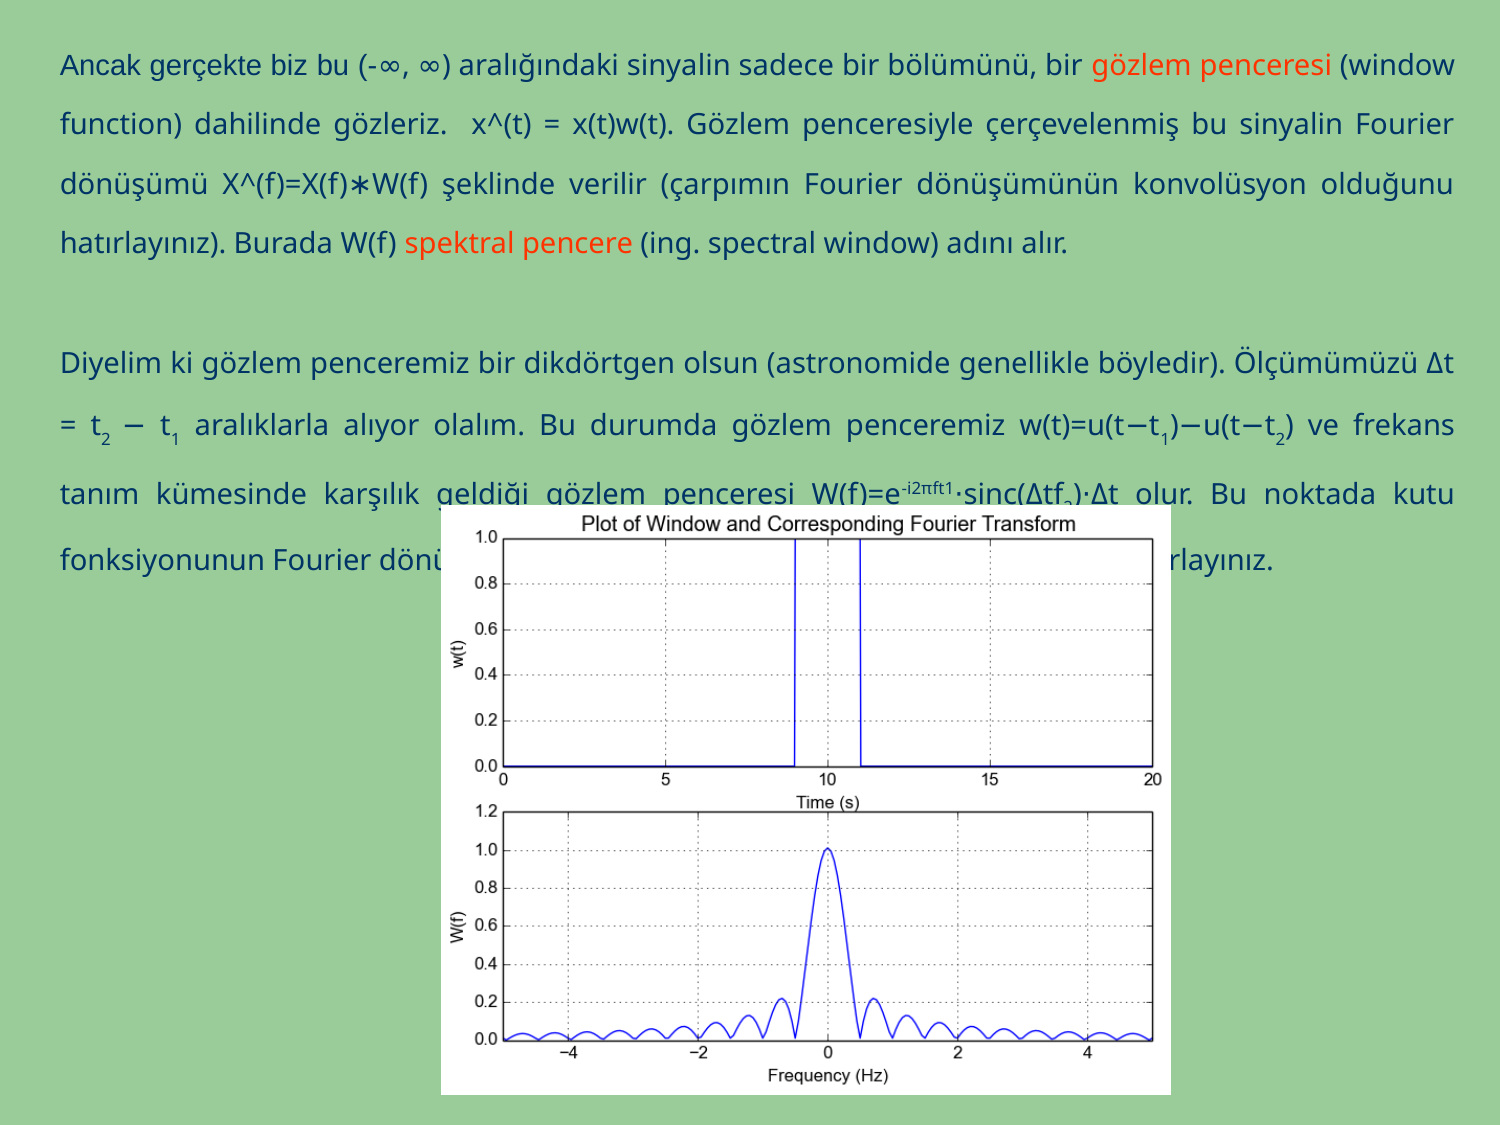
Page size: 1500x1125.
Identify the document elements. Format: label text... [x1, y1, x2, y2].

text_box Ancak gerçekte biz bu (-∞, ∞) aralığındaki sinyalin sadece bir bölümünü, bir gözlem penceresi (window function) dahilinde gözleriz. x^(t) = x(t)w(t). Gözlem penceresiyle çerçevelenmiş bu sinyalin Fourier dönüşümü X^(f)=X(f)∗W(f) şeklinde verilir (çarpımın Fourier dönüşümünün konvolüsyon olduğunu hatırlayınız). Burada W(f) spektral pencere (ing. spectral window) adını alır. Diyelim ki gözlem penceremiz bir dikdörtgen olsun (astronomide genellikle böyledir). Ölçümümüzü Δt = t2 − t1 aralıklarla alıyor olalım. Bu durumda gözlem penceremiz w(t)=u(t−t1)−u(t−t2) ve frekans tanım kümesinde karşılık geldiği gözlem penceresi W(f)=e-i2πft1⋅sinc(Δtf2)⋅Δt olur. Bu noktada kutu fonksiyonunun Fourier dönüşümünün bir sinc (sinx / x) fonksiyonu olduğunu hatırlayınız. [45, 16, 1471, 508]
picture [441, 505, 1171, 1096]
